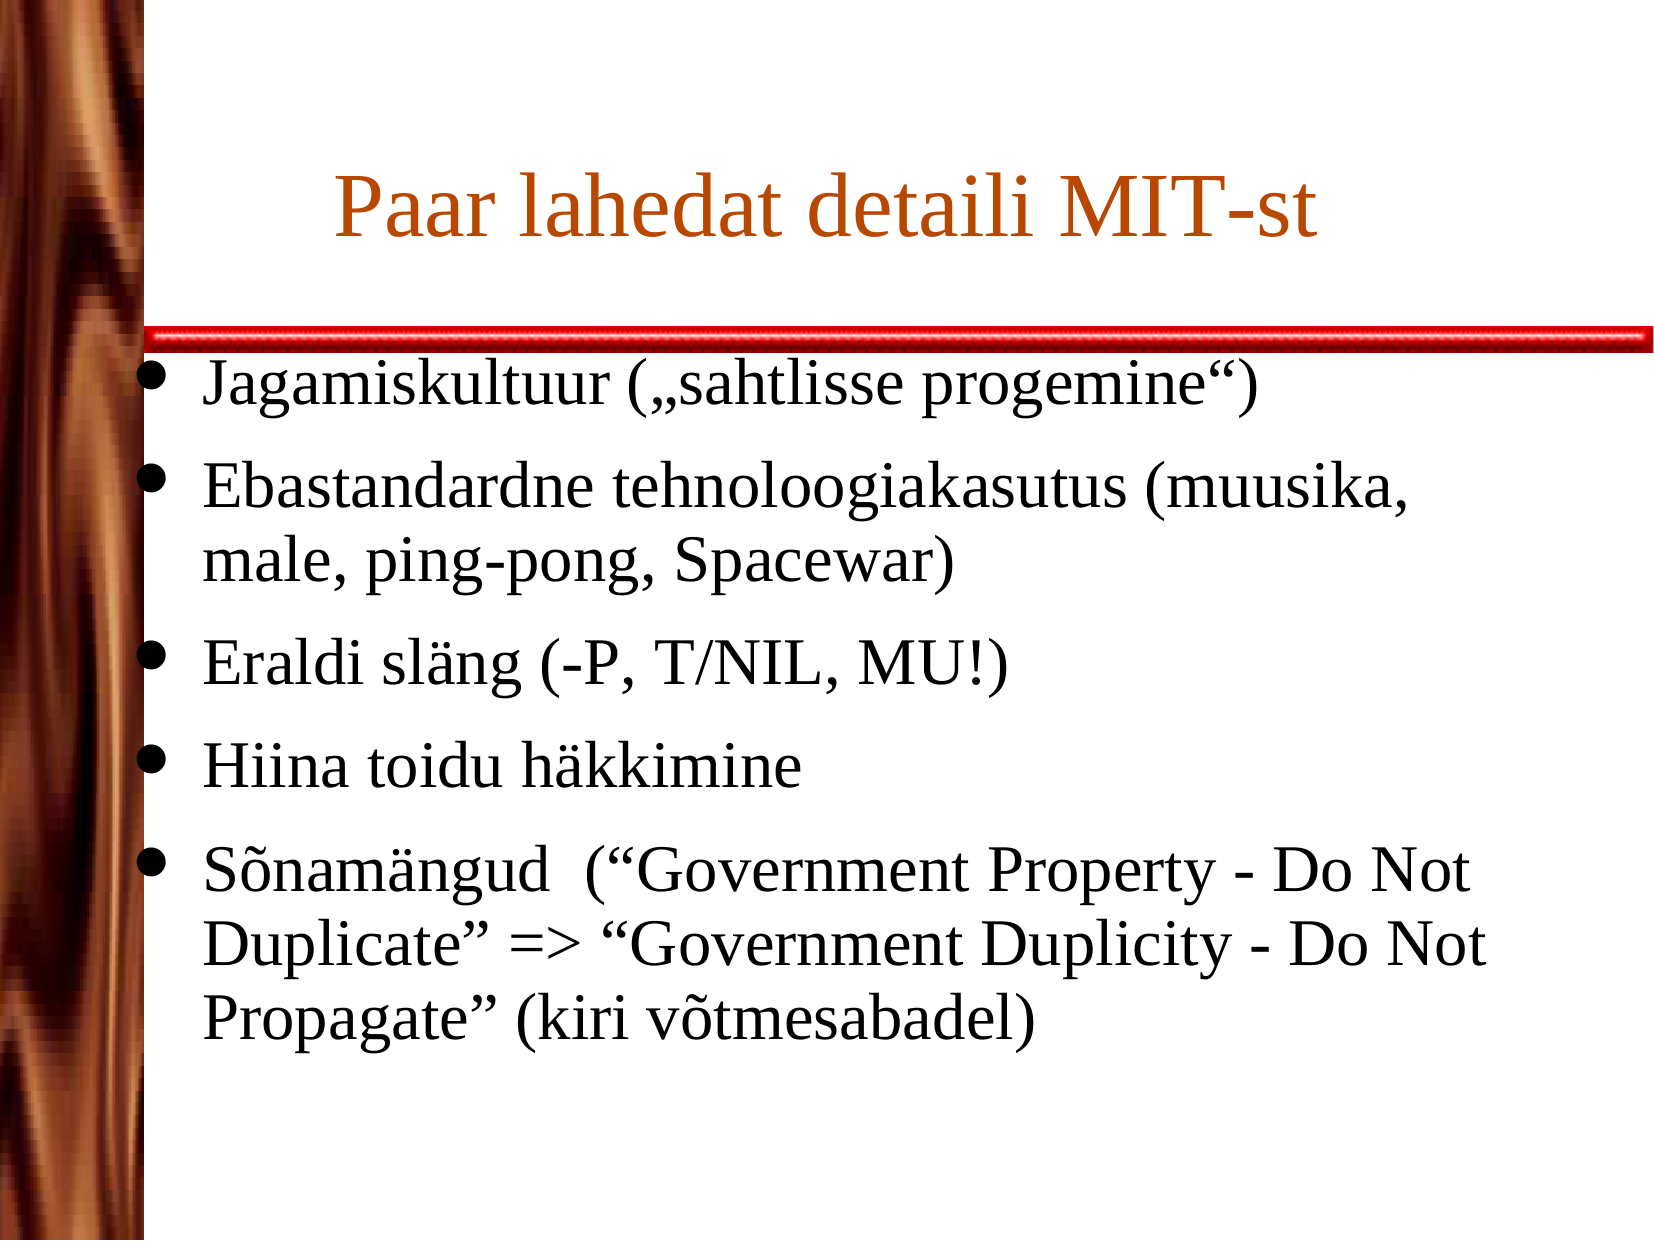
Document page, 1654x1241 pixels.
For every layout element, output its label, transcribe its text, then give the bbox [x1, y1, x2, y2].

list Jagamiskultuur („sahtlisse progemine“) Ebastandardne tehnoloogiakasutus (muusika, male, ping-pong, Spacewar) Eraldi släng (-P, T/NIL, MU!) Hiina toidu häkkimine Sõnamängud (“Government Property - Do Not Duplicate” => “Government Duplicity - Do Not Propagate” (kiri võtmesabadel) [121, 344, 1532, 1110]
title Paar lahedat detaili MIT-st [121, 103, 1532, 309]
picture [0, 0, 1654, 1240]
